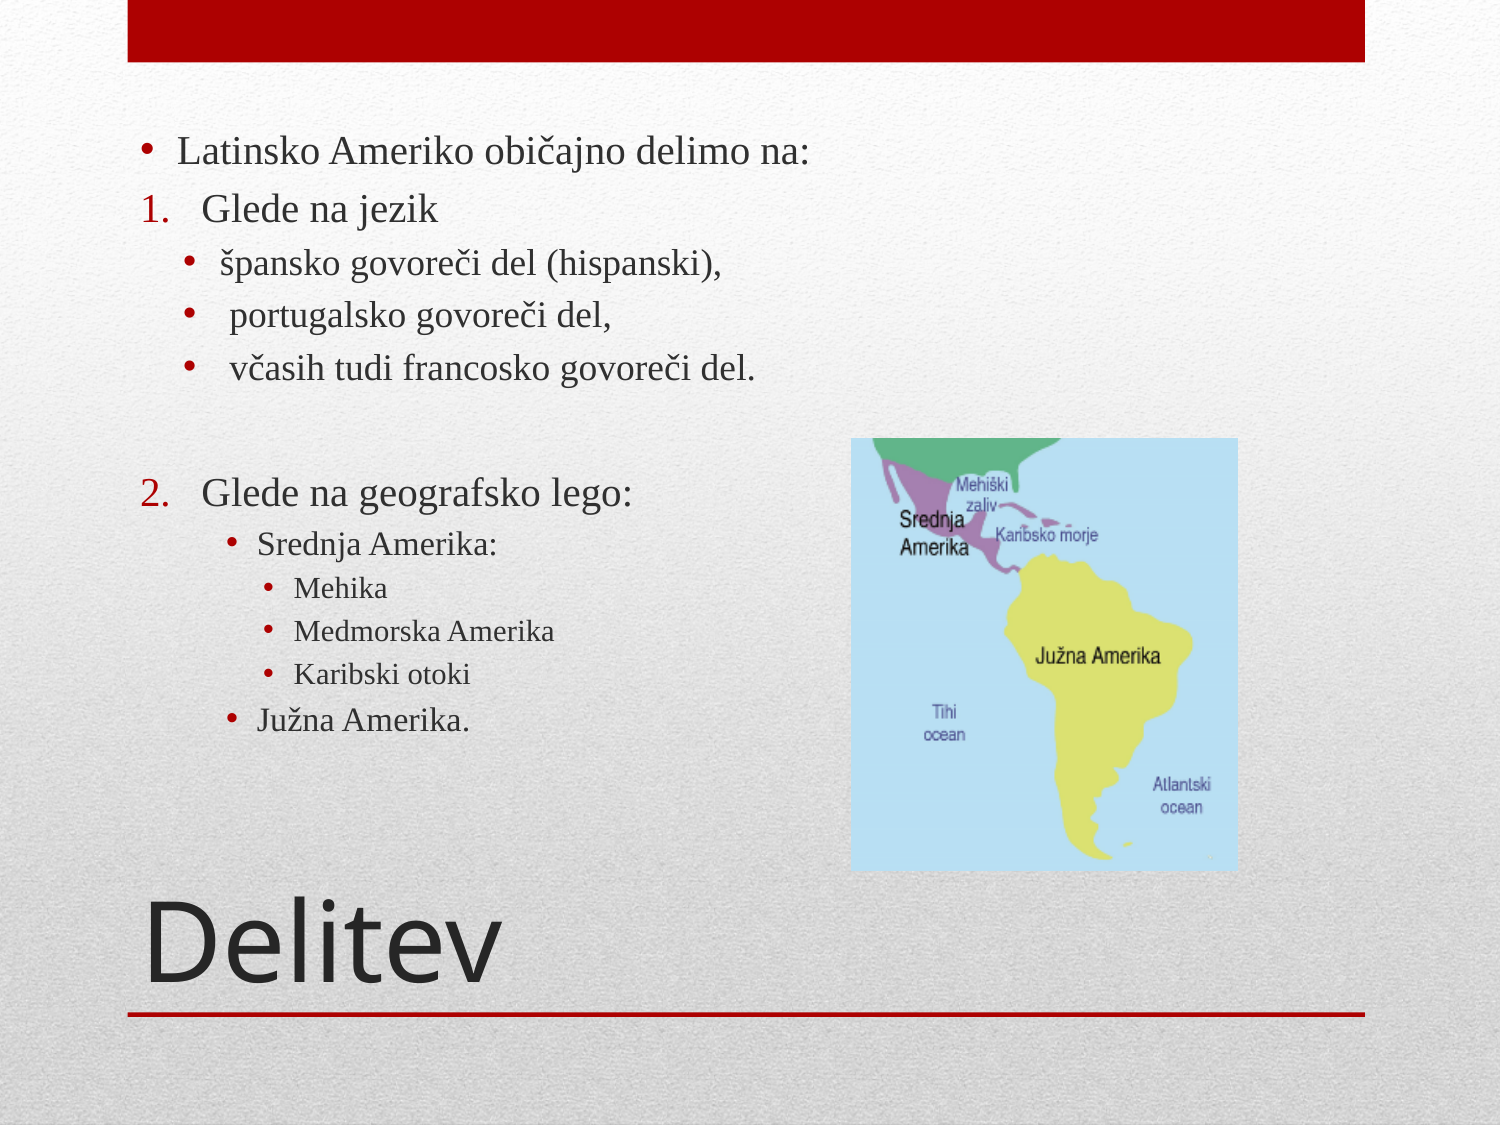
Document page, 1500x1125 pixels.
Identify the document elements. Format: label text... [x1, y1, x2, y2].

picture [0, 0, 1500, 1125]
title Delitev [125, 750, 1238, 1013]
list Latinsko Ameriko običajno delimo na: Glede na jezik špansko govoreči del (hispanski), portugalsko govoreči del, včasih tudi francosko govoreči del. Glede na geografsko lego: Srednja Amerika: Mehika Medmorska Amerika Karibski otoki Južna Amerika. [125, 112, 1363, 750]
